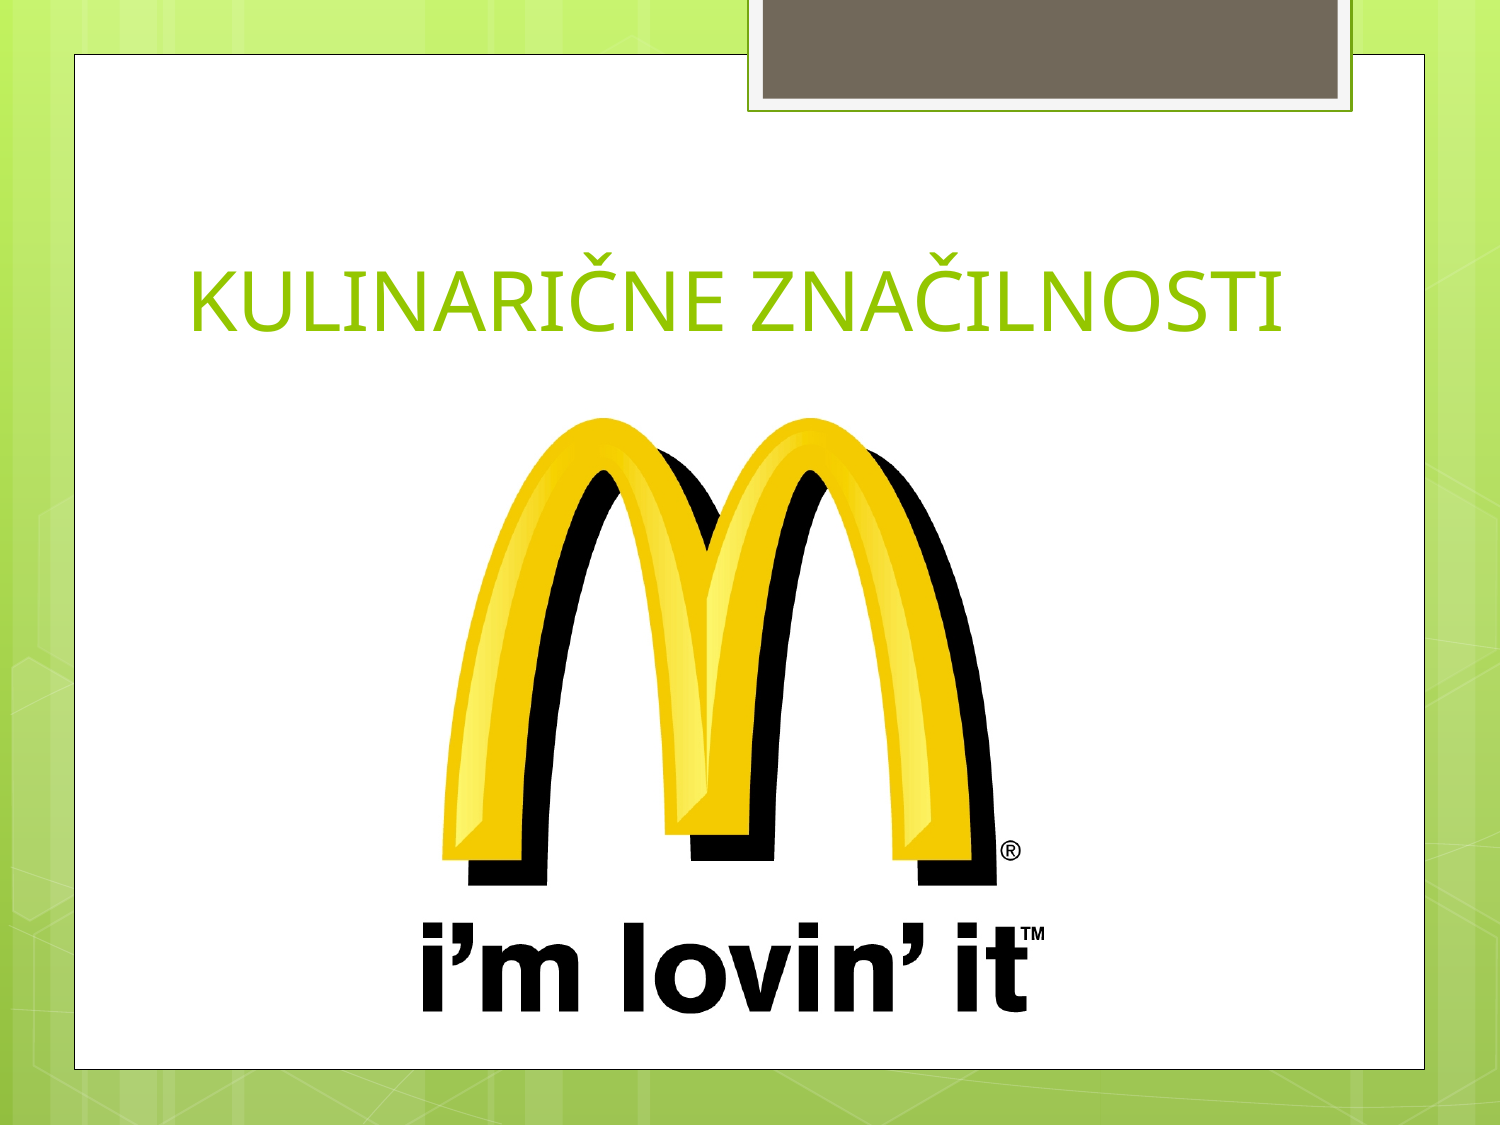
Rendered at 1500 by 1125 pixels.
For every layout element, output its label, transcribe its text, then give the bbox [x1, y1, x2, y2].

title KULINARIČNE ZNAČILNOSTI [171, 168, 1324, 356]
picture [415, 408, 1052, 1023]
